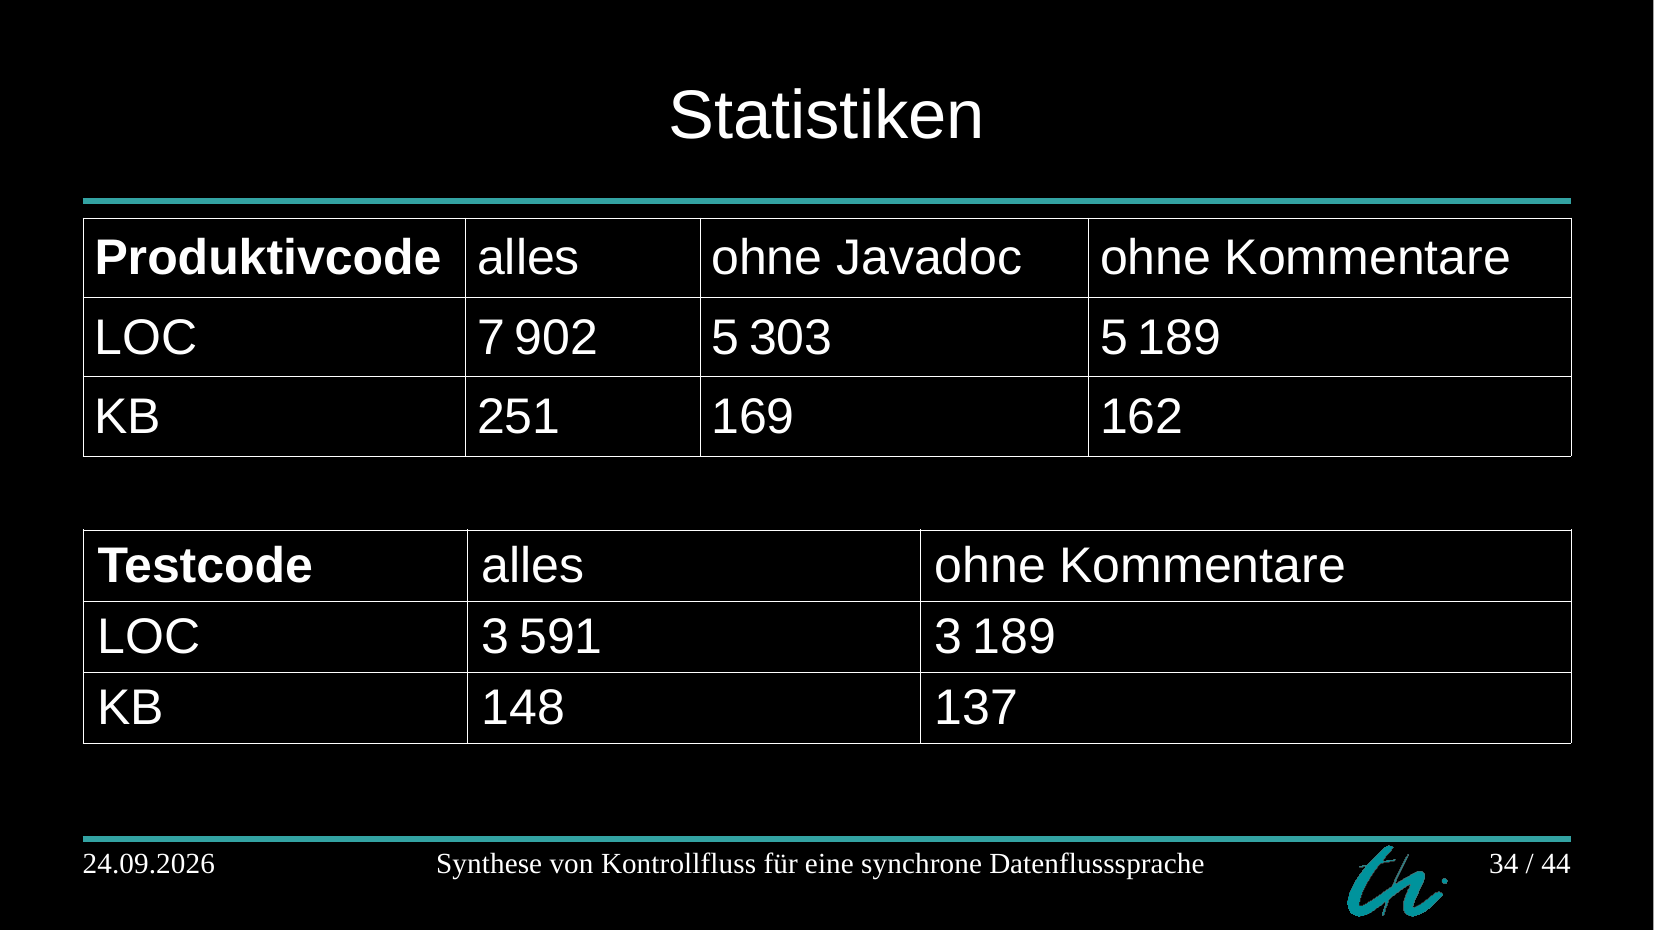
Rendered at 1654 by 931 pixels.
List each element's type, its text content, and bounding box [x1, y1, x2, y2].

table_cell 3 189 [921, 602, 1571, 672]
picture [1347, 845, 1448, 917]
table_cell 7 902 [466, 298, 700, 376]
table_header alles [468, 531, 920, 601]
table_cell 3 591 [468, 602, 920, 672]
table_cell 169 [701, 377, 1088, 456]
table_cell 5 189 [1089, 298, 1571, 376]
table_cell 162 [1089, 377, 1571, 456]
table_cell 148 [468, 673, 920, 743]
table_cell 137 [921, 673, 1571, 743]
table_cell LOC [84, 298, 465, 376]
table_header Produktivcode [84, 219, 465, 297]
table_header Testcode [84, 531, 467, 601]
table_cell KB [84, 377, 465, 456]
table_cell 251 [466, 377, 700, 456]
title Statistiken [82, 37, 1571, 193]
table_cell LOC [84, 602, 467, 672]
table_header alles [466, 219, 700, 297]
table_header ohne Kommentare [1089, 219, 1571, 297]
table_header ohne Kommentare [921, 531, 1571, 601]
table_cell 5 303 [701, 298, 1088, 376]
table_cell KB [84, 673, 467, 743]
table_header ohne Javadoc [701, 219, 1088, 297]
